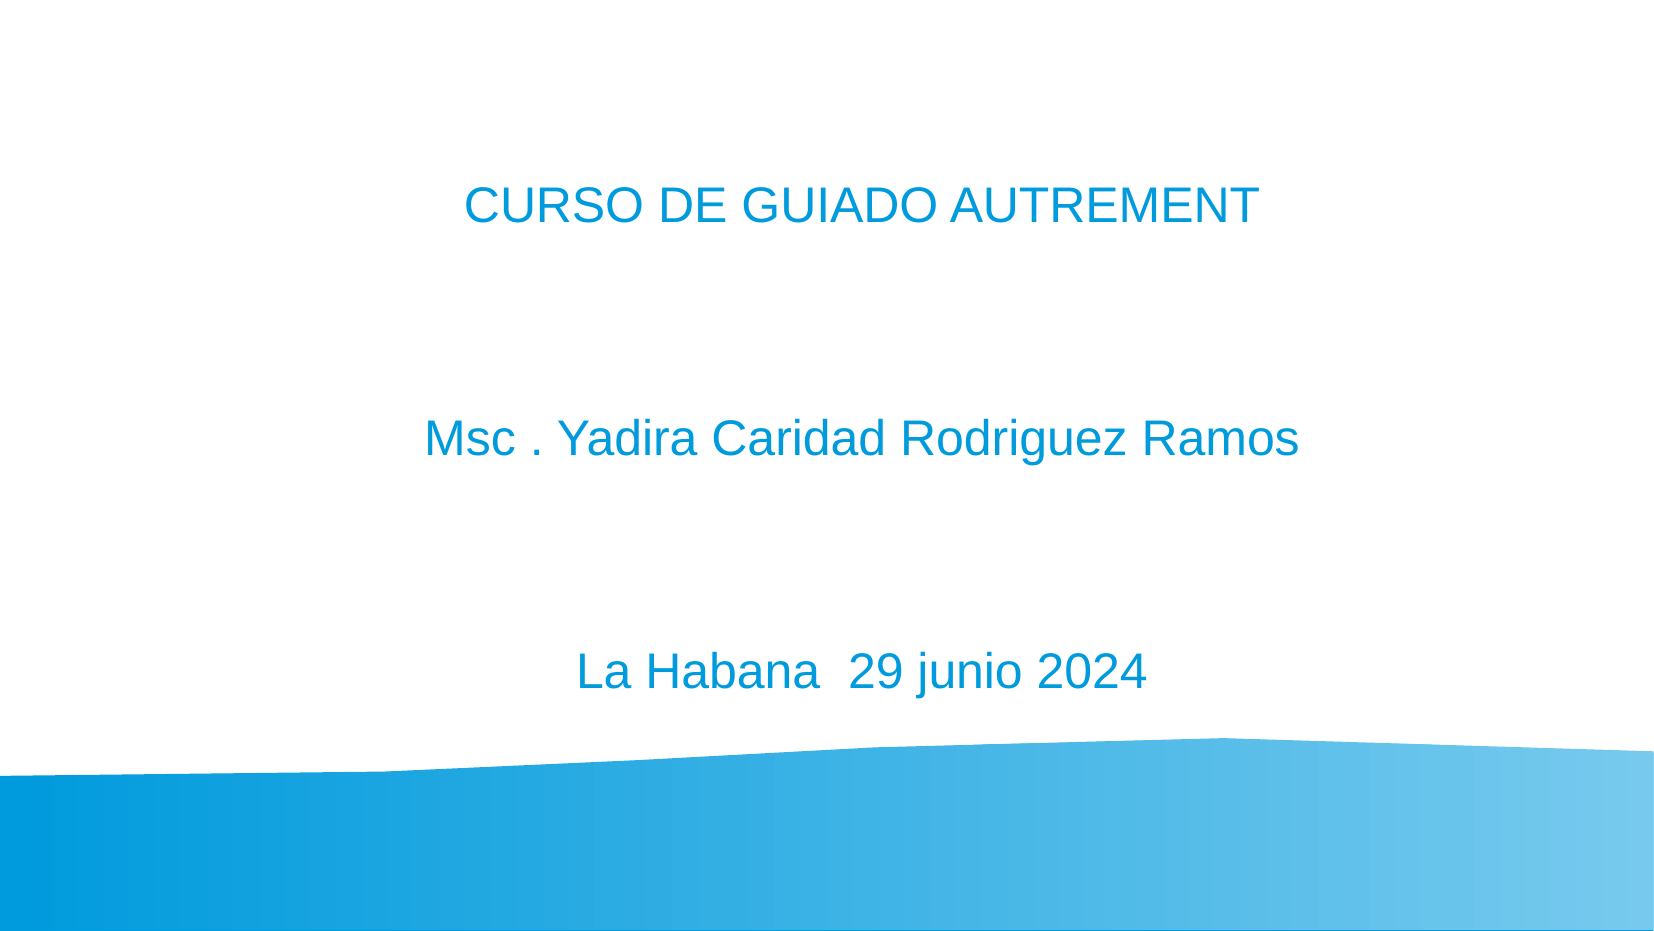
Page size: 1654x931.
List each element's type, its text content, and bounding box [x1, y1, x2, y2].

list CURSO DE GUIADO AUTREMENT Msc . Yadira Caridad Rodriguez Ramos La Habana 29 junio 2024 [58, 177, 1595, 768]
